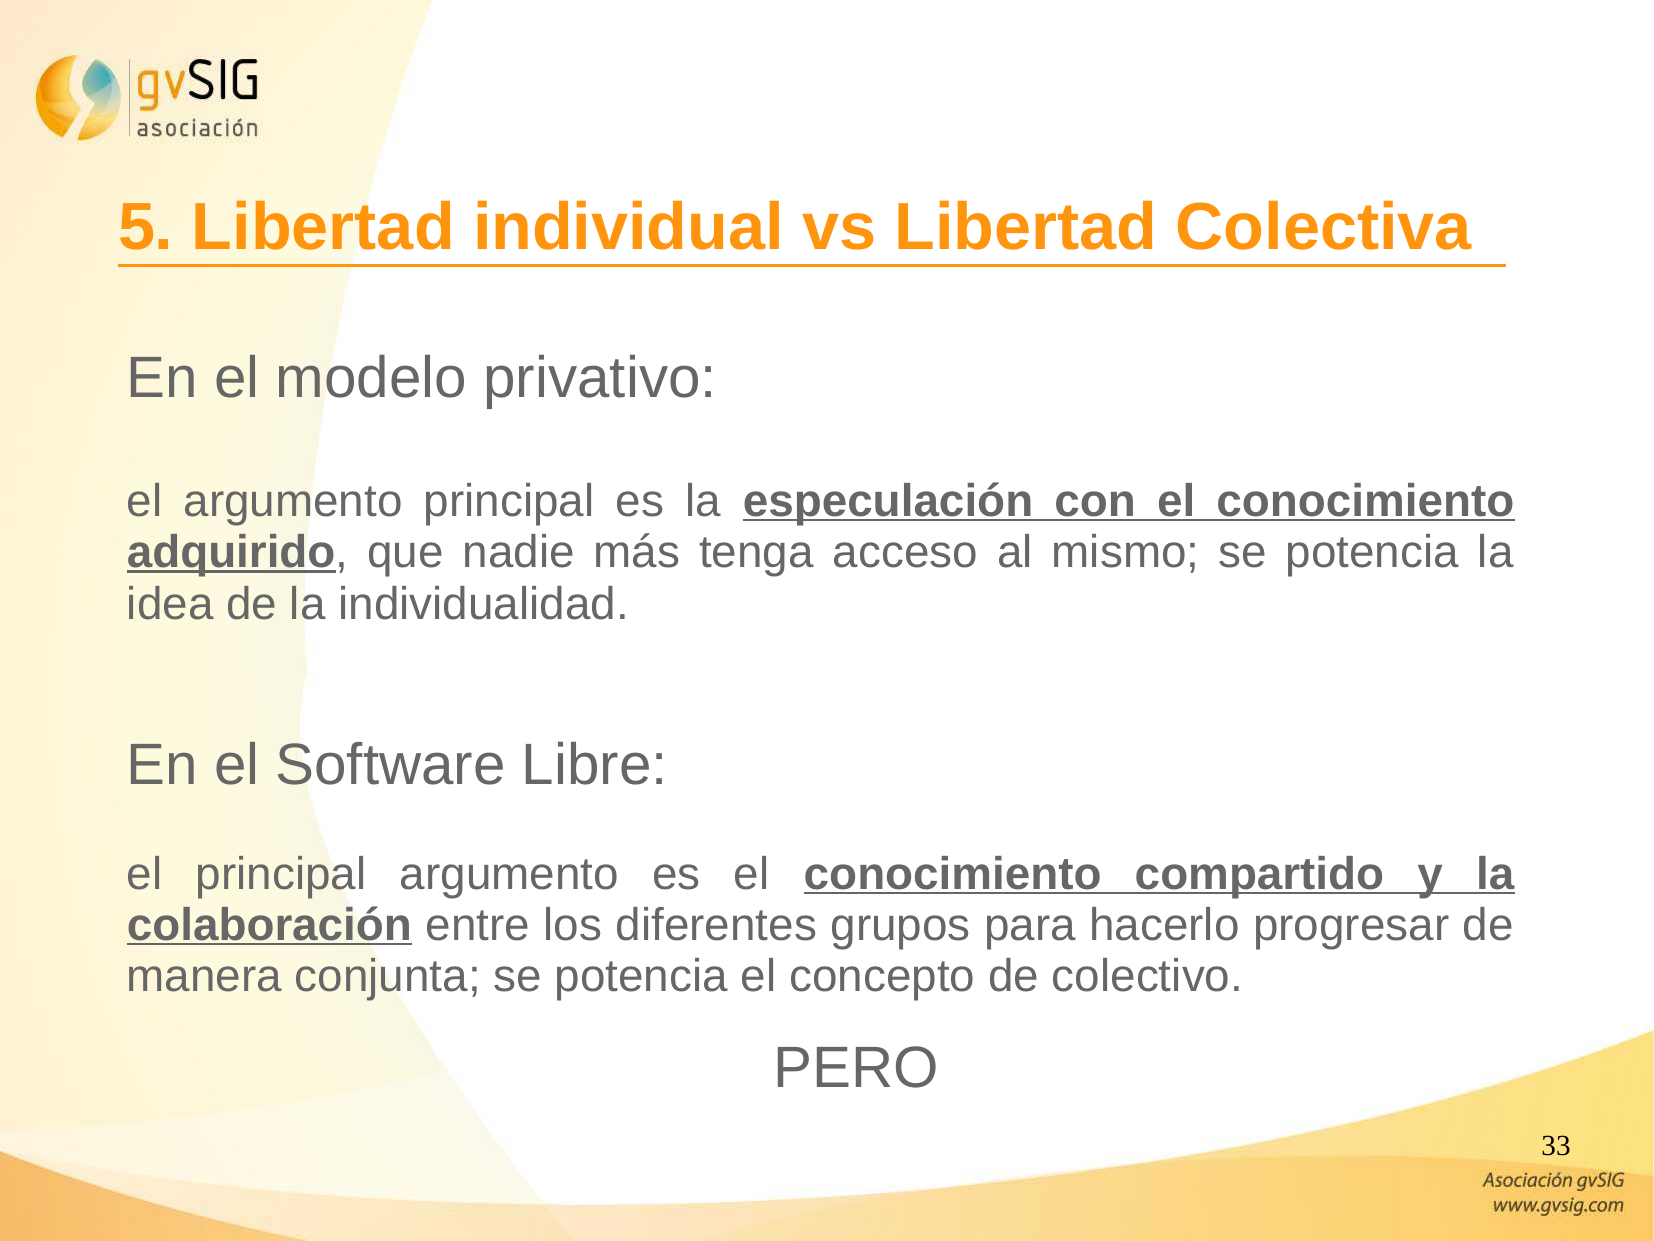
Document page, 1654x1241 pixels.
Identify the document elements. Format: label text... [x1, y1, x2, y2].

text_box PERO [206, 1027, 1506, 1108]
picture [0, 0, 1654, 1241]
text_box En el modelo privativo: el argumento principal es la especulación con el conocimiento adquirido, que nadie más tenga acceso al mismo; se potencia la idea de la individualidad. En el Software Libre: el principal argumento es el conocimiento compartido y la colaboración entre los diferentes grupos para hacerlo progresar de manera conjunta; se potencia el concepto de colectivo. [112, 337, 1530, 1009]
title 5. Libertad individual vs Libertad Colectiva [118, 177, 1607, 276]
